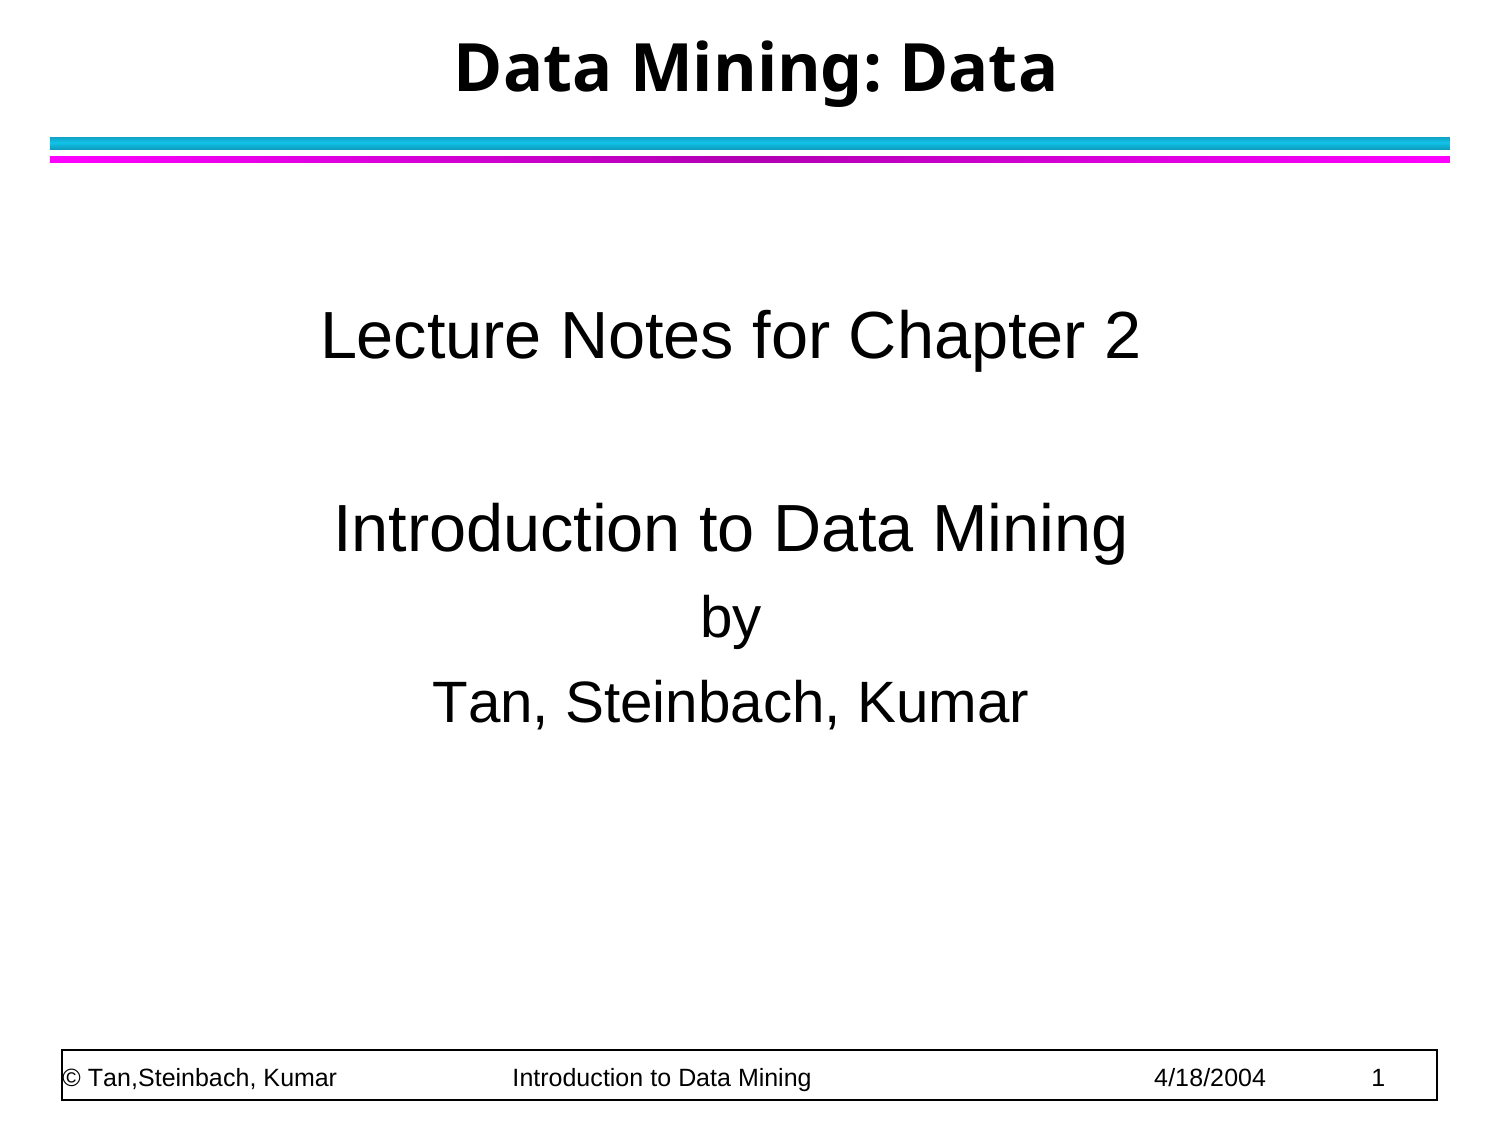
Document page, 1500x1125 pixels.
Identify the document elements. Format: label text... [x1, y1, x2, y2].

title Data Mining: Data [37, 0, 1476, 113]
text_box Lecture Notes for Chapter 2 Introduction to Data Mining by Tan, Steinbach, Kumar [62, 283, 1400, 982]
